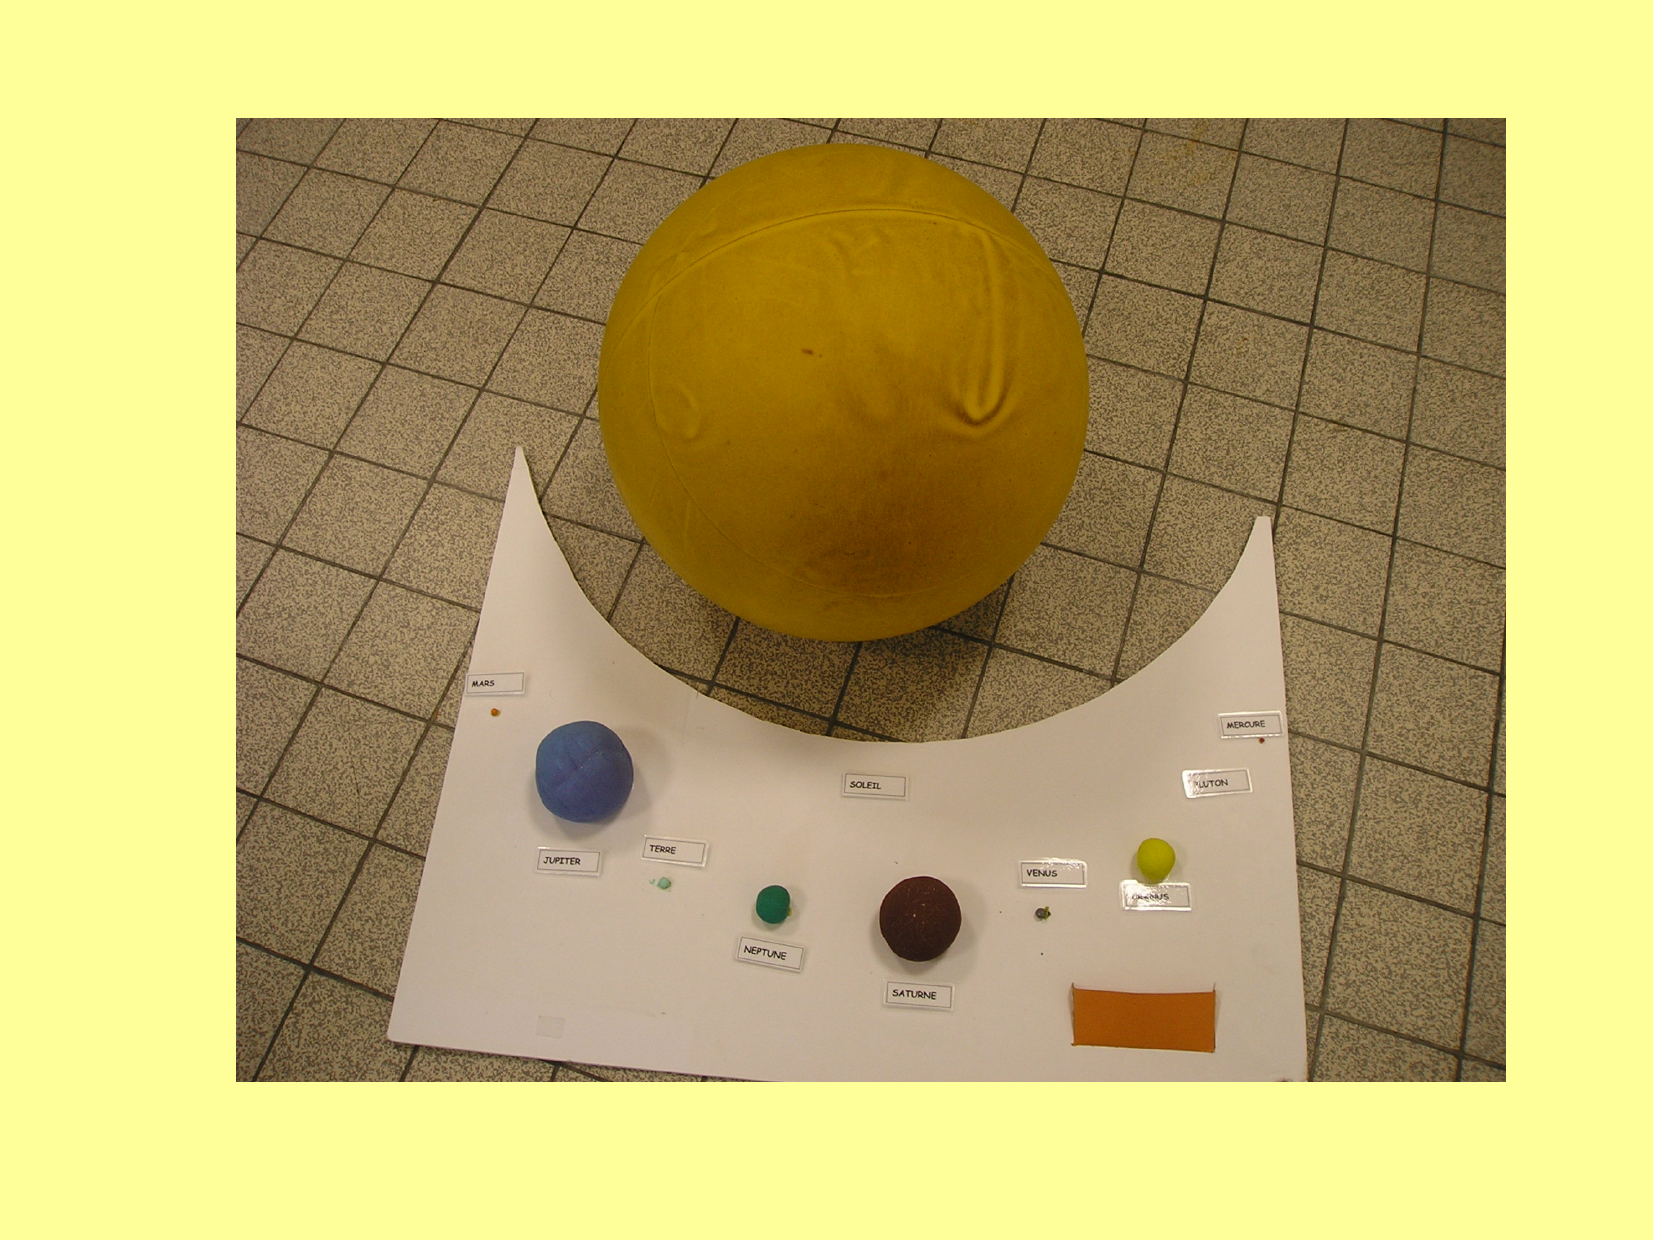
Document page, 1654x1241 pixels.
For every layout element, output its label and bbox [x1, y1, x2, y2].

picture [236, 118, 1506, 1082]
